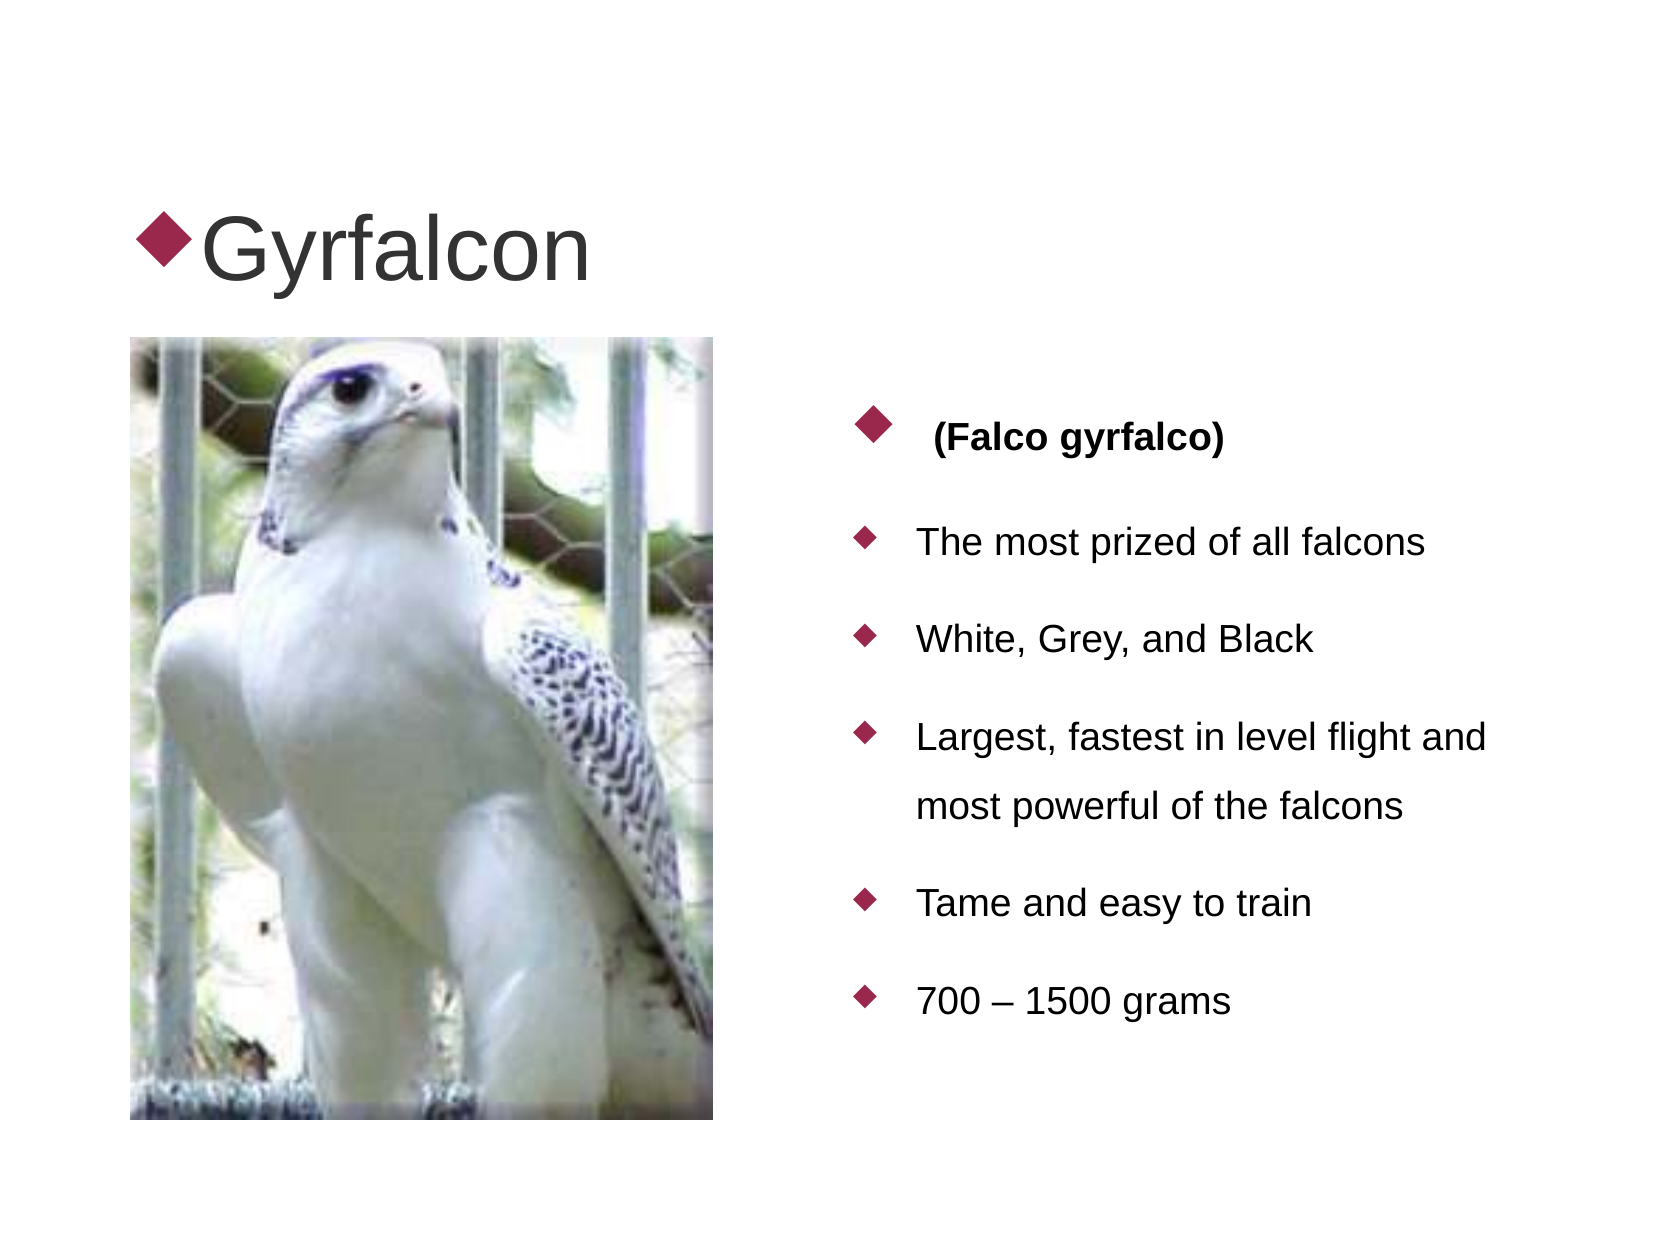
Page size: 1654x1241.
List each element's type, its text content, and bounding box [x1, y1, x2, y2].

picture [130, 337, 713, 1120]
title Gyrfalcon [121, 130, 1534, 306]
list (Falco gyrfalco)‏ The most prized of all falcons White, Grey, and Black Largest, fastest in level flight and most powerful of the falcons Tame and easy to train 700 – 1500 grams [842, 350, 1516, 1035]
